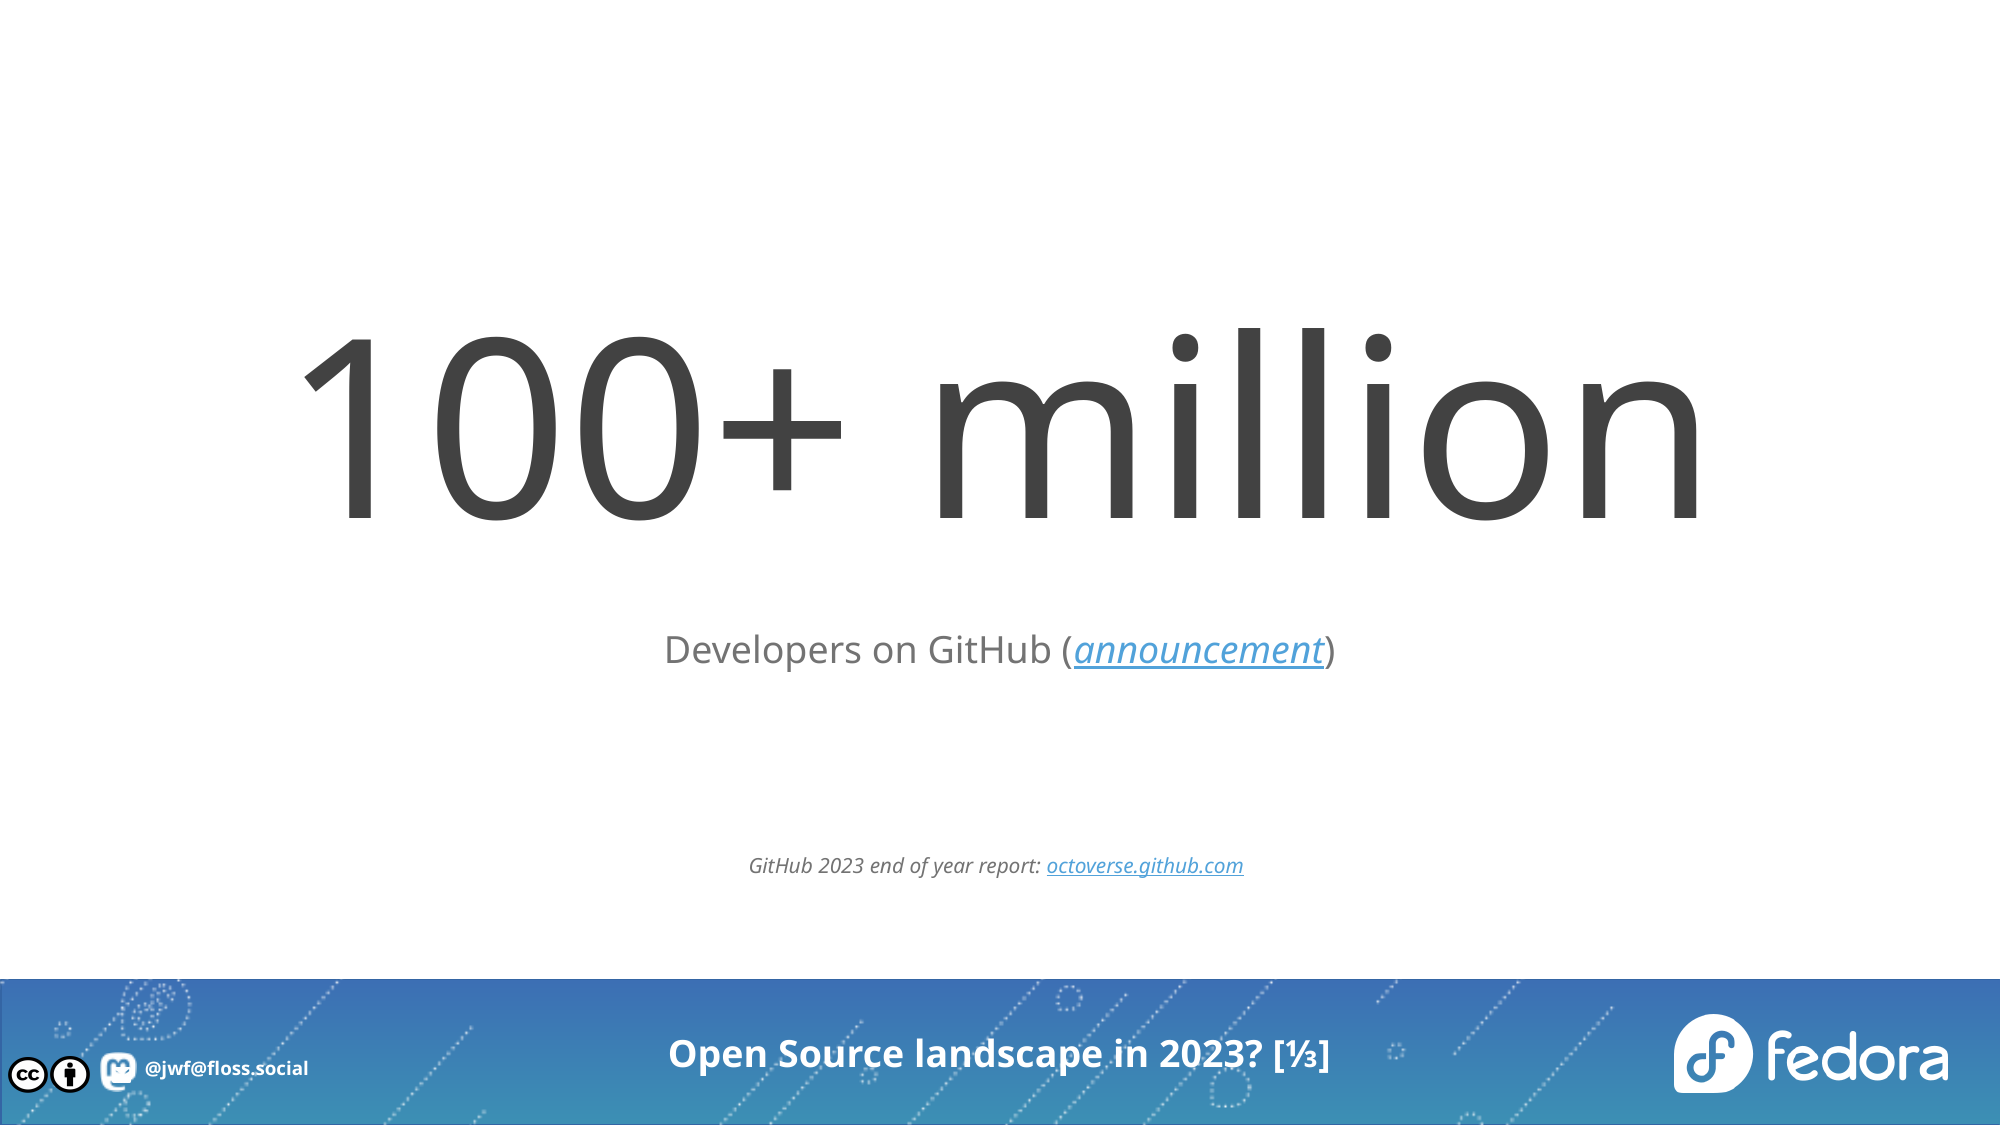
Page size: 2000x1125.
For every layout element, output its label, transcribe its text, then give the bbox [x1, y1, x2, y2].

list @jwf@floss.social [135, 1047, 319, 1084]
text_box 100+ million [109, 105, 1890, 583]
text_box GitHub 2023 end of year report: octoverse.github.com [608, 833, 1384, 904]
subtitle Open Source landscape in 2023? [⅓] [337, 1018, 1663, 1077]
text_box Developers on GitHub (announcement) [109, 603, 1890, 747]
picture [0, 585, 1661, 1125]
picture [1674, 1014, 1948, 1093]
